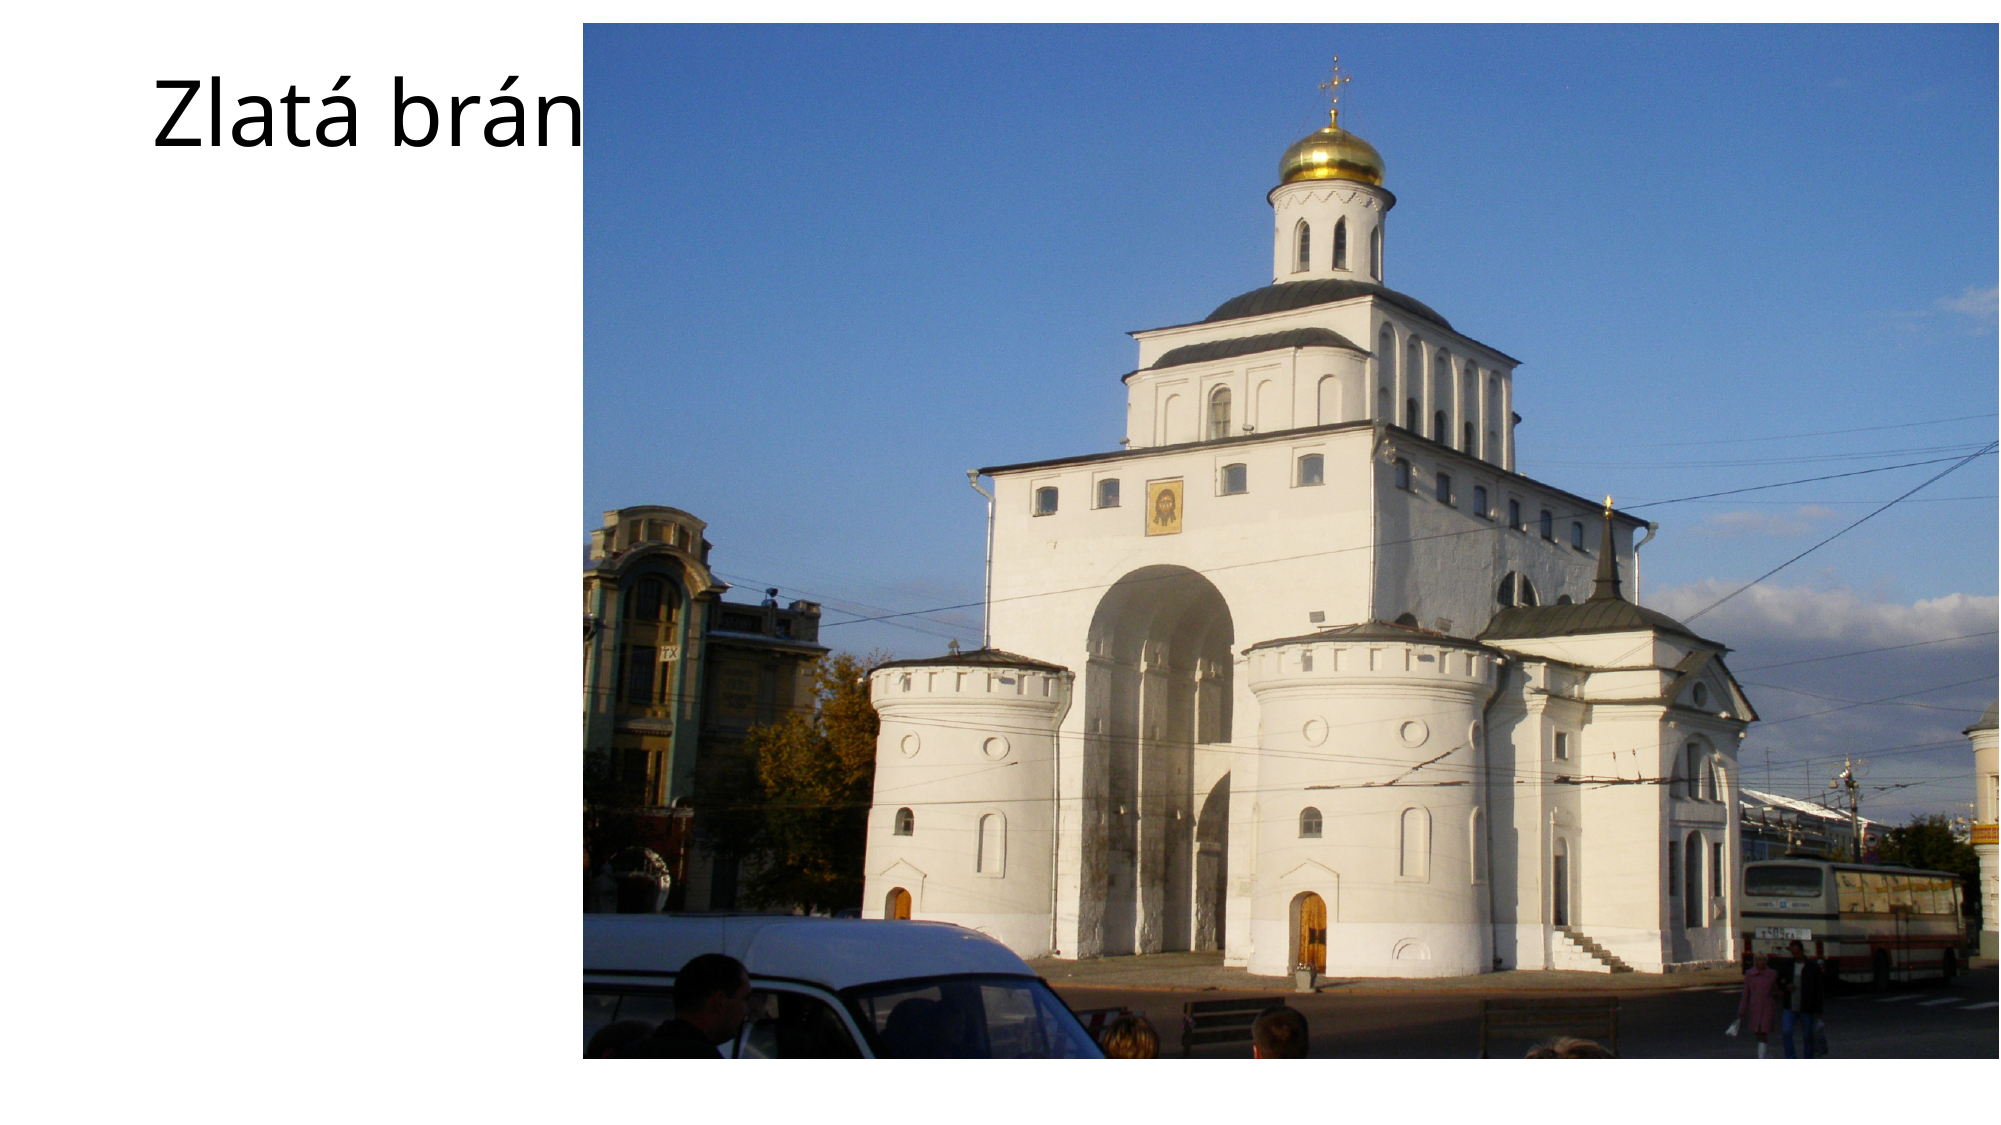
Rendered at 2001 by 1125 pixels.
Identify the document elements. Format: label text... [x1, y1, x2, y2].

title Zlatá brána [137, 59, 583, 278]
picture [583, 23, 1999, 1059]
